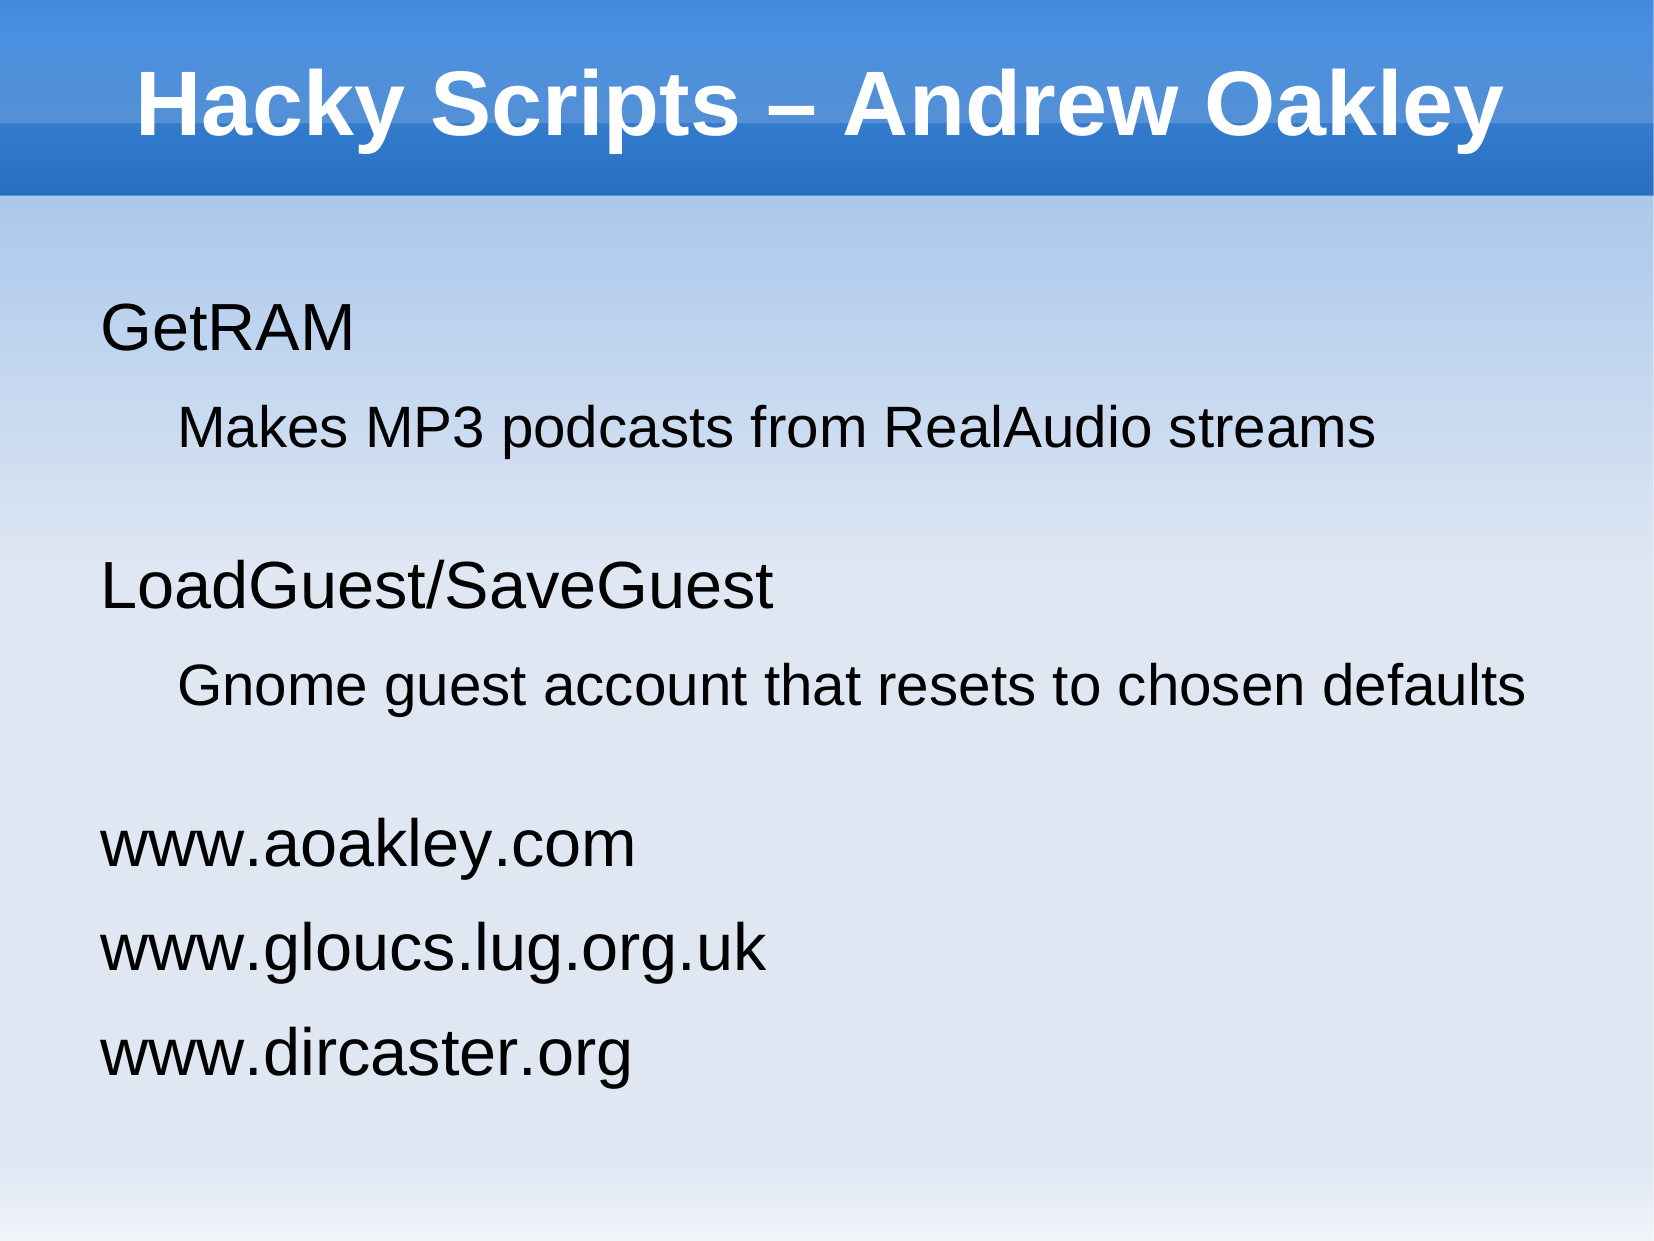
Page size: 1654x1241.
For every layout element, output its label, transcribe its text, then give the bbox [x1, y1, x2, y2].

list GetRAM Makes MP3 podcasts from RealAudio streams LoadGuest/SaveGuest Gnome guest account that resets to chosen defaults www.aoakley.com www.gloucs.lug.org.uk www.dircaster.org [82, 290, 1571, 1155]
picture [0, 0, 1654, 1241]
title Hacky Scripts – Andrew Oakley [76, 0, 1565, 208]
